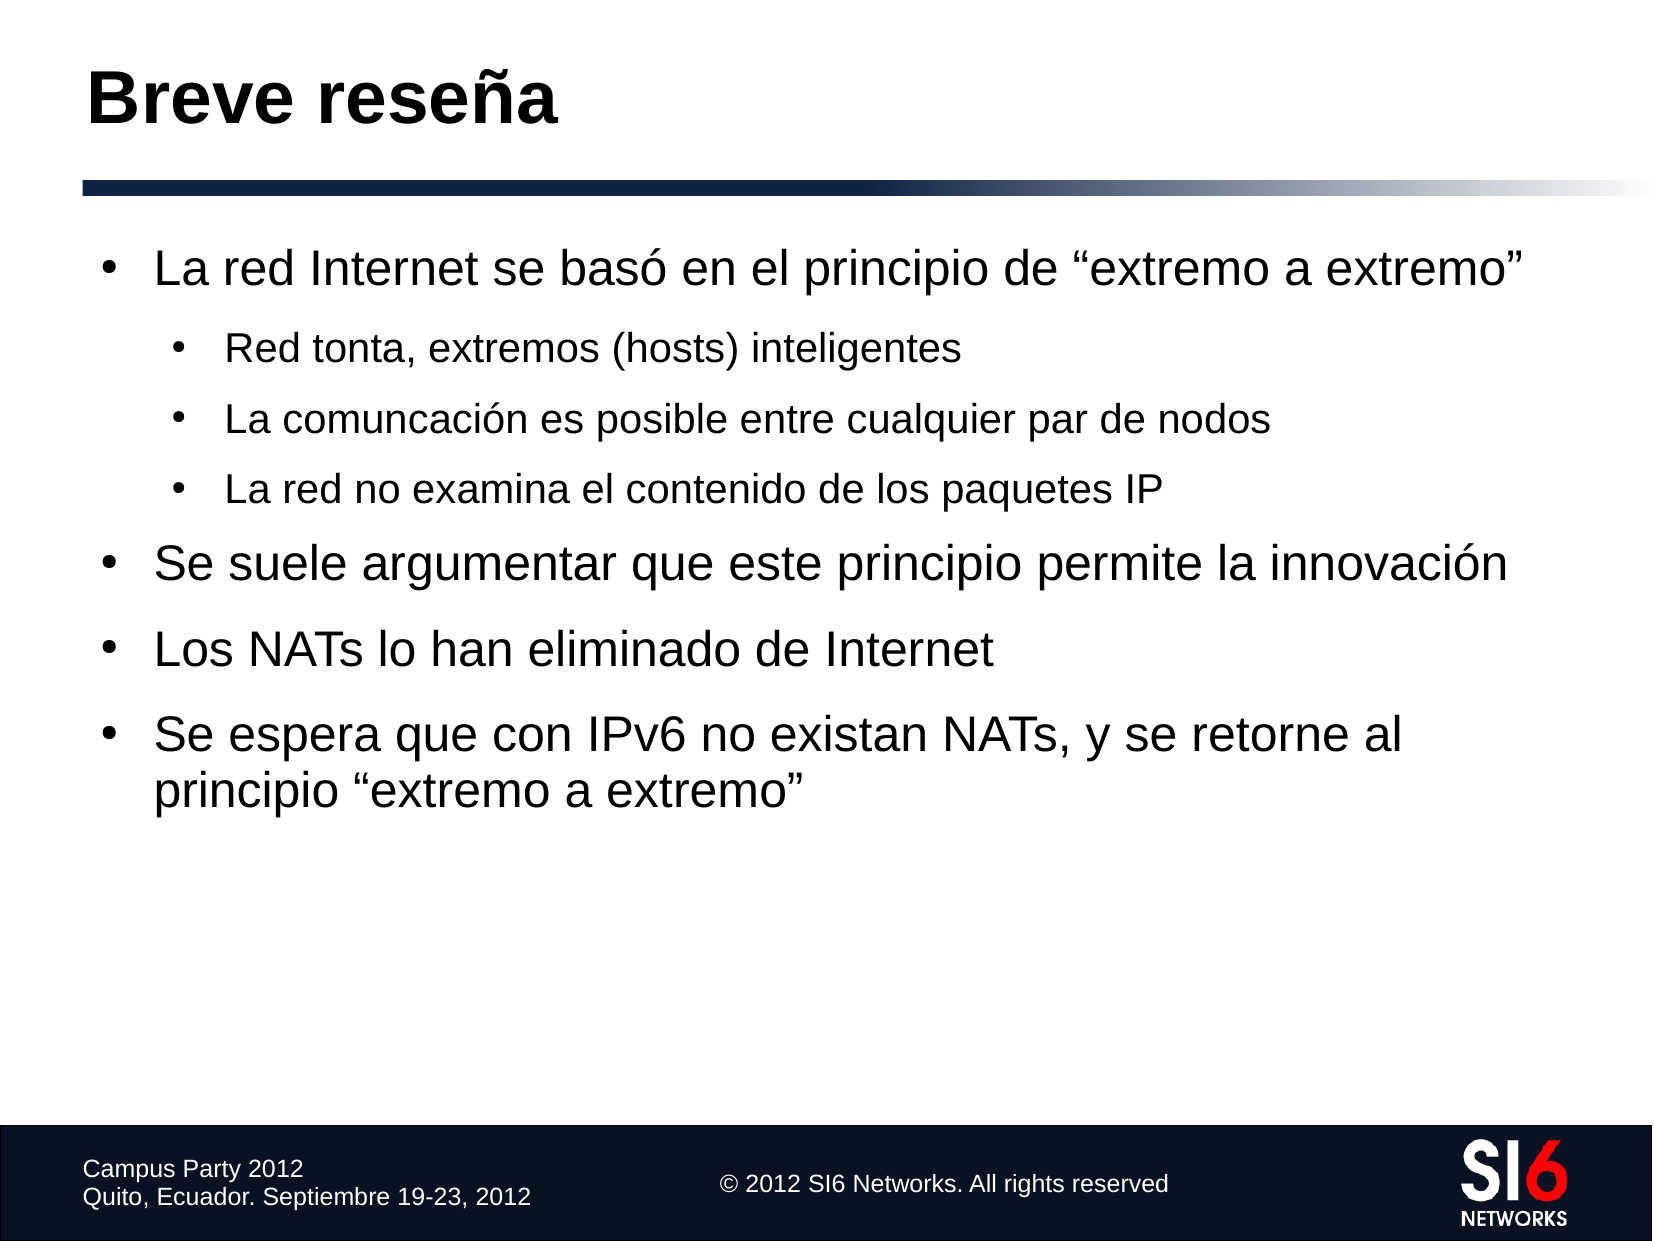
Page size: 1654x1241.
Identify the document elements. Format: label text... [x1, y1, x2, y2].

list La red Internet se basó en el principio de “extremo a extremo” Red tonta, extremos (hosts) inteligentes La comuncación es posible entre cualquier par de nodos La red no examina el contenido de los paquetes IP Se suele argumentar que este principio permite la innovación Los NATs lo han eliminado de Internet Se espera que con IPv6 no existan NATs, y se retorne al principio “extremo a extremo” [82, 240, 1571, 1059]
picture [1461, 1139, 1567, 1226]
title Breve reseña [86, 30, 1576, 166]
